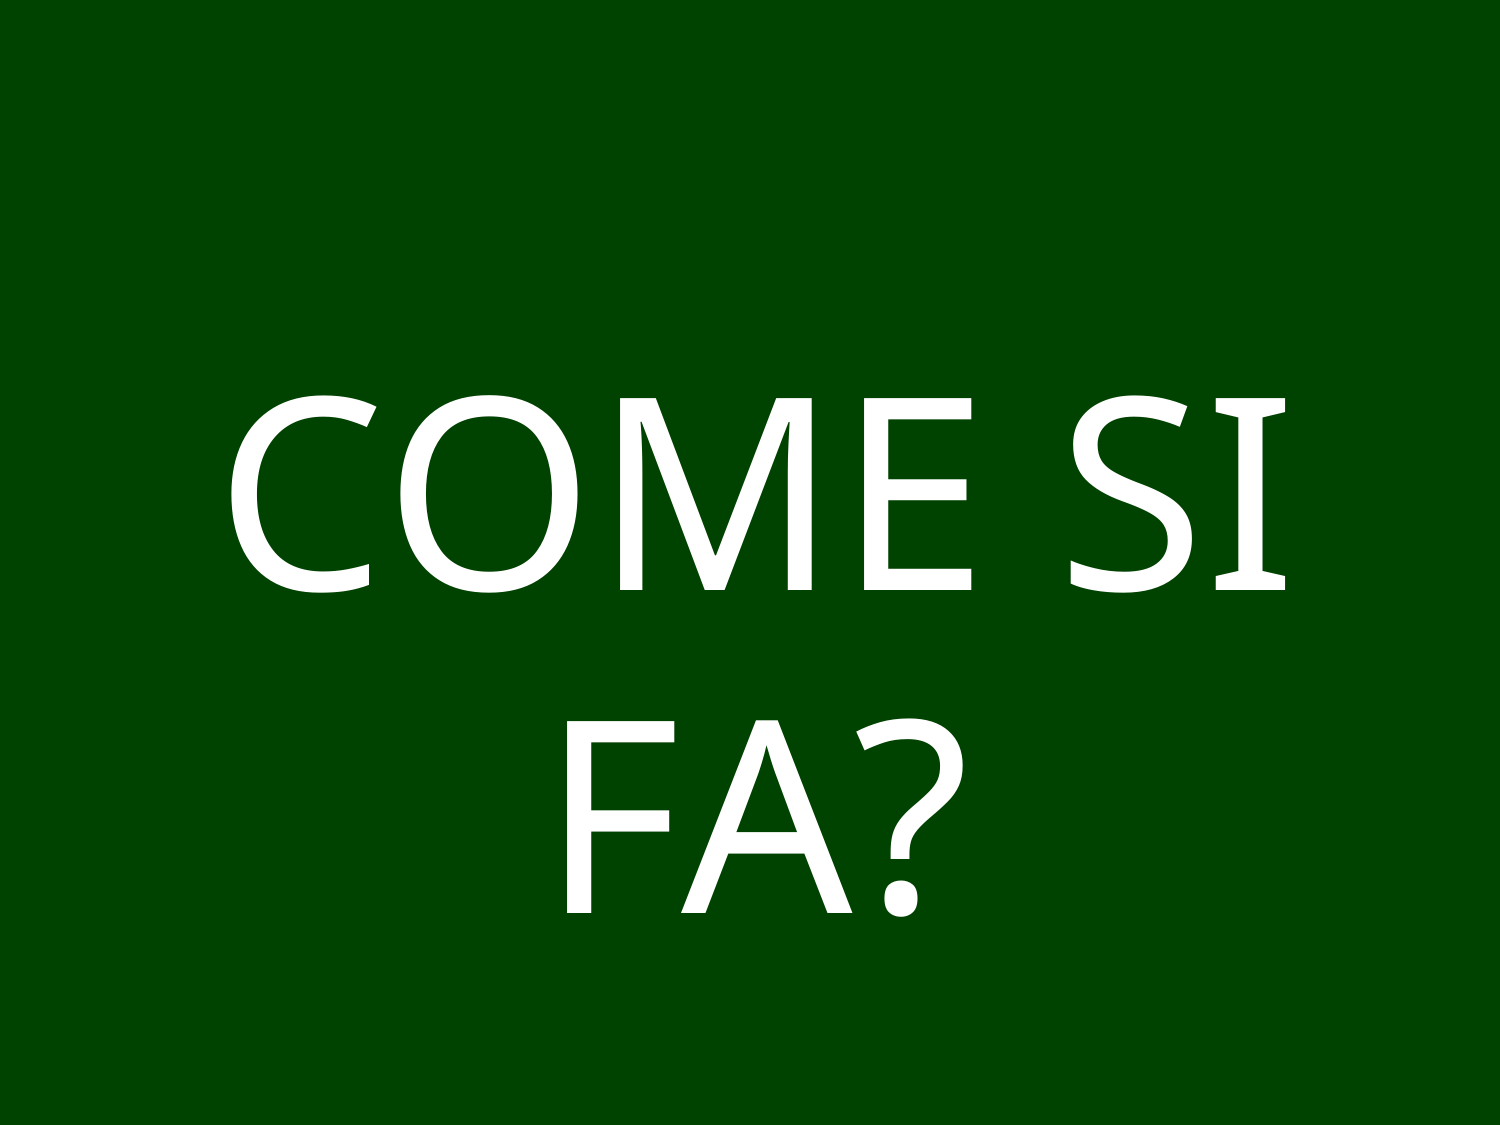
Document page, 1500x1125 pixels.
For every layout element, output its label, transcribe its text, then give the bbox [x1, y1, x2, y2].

text_box COME SI FA? [123, 314, 1388, 975]
